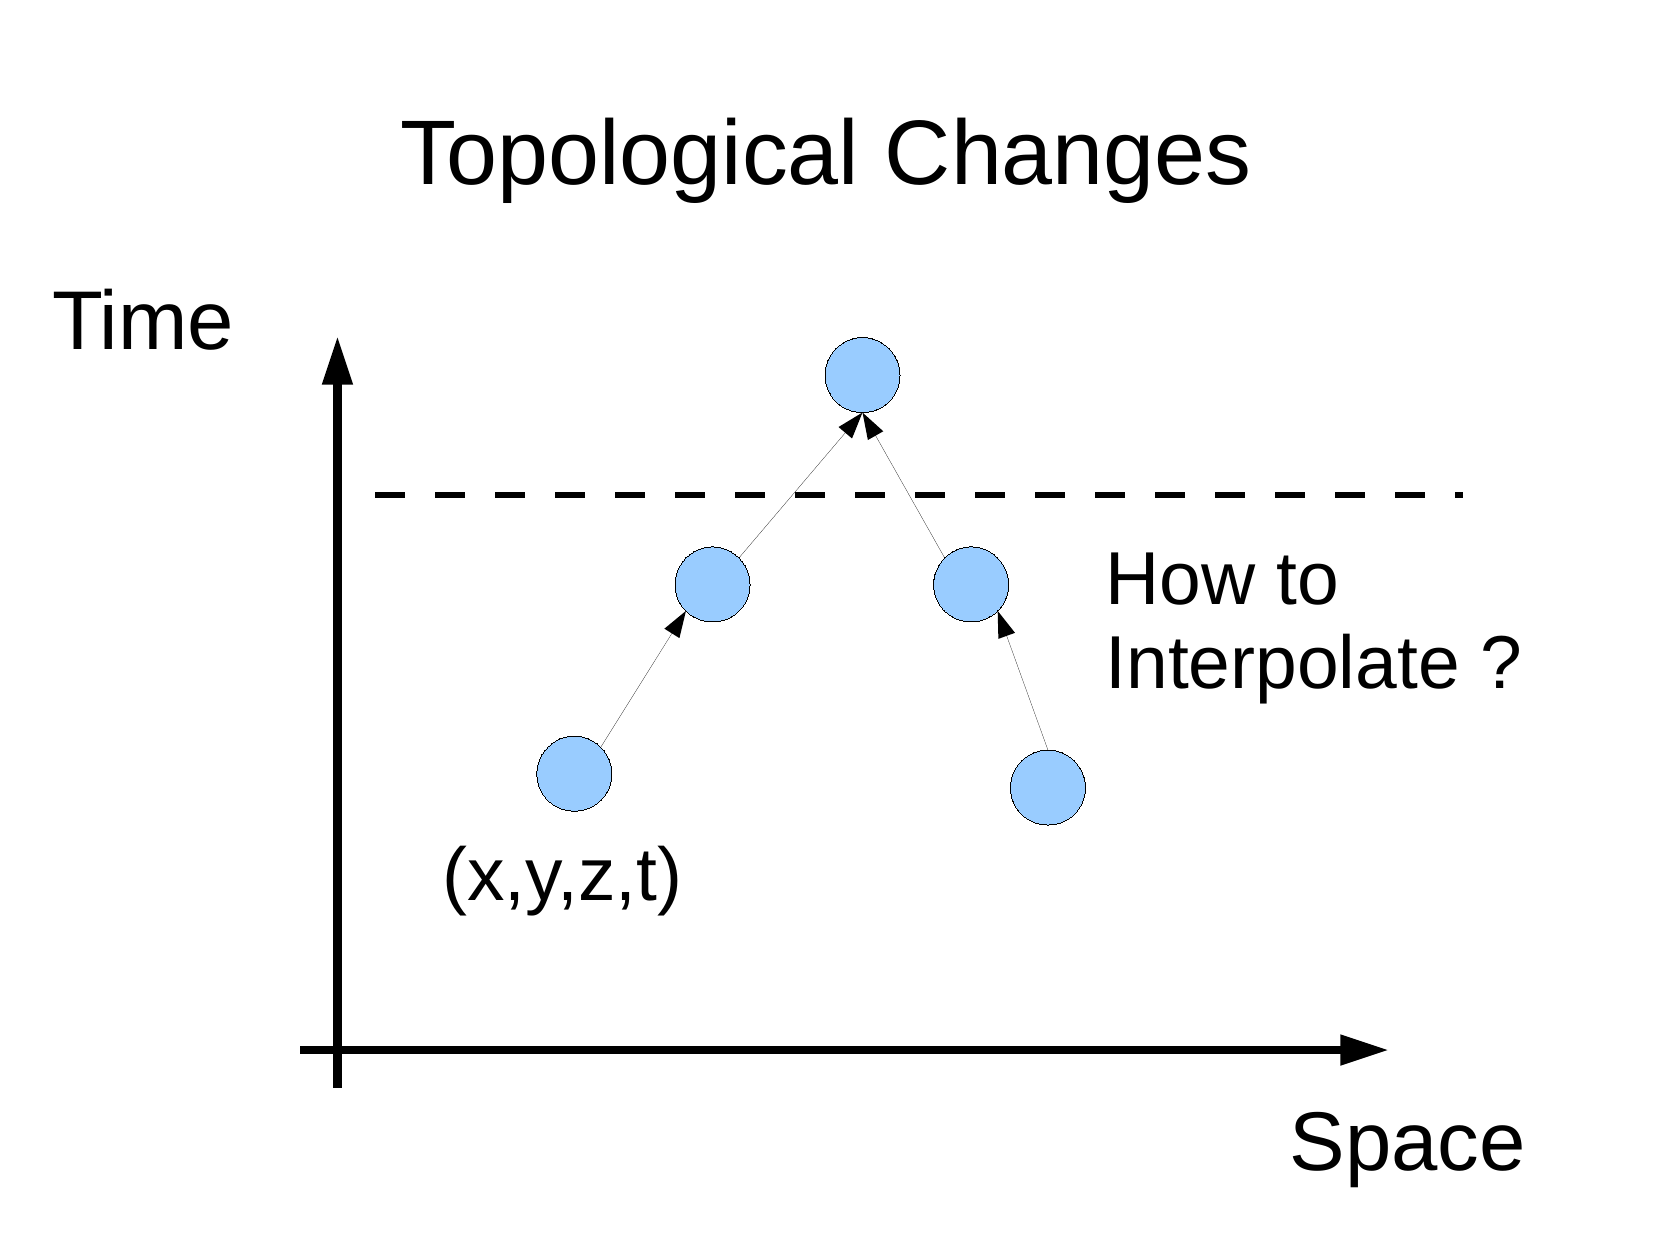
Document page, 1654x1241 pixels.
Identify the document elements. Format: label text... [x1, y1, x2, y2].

text_box [825, 337, 901, 413]
text_box [1010, 750, 1086, 826]
text_box Time [37, 267, 338, 376]
text_box [933, 546, 1009, 622]
title Topological Changes [82, 49, 1571, 257]
text_box Space [1275, 1087, 1576, 1196]
text_box [536, 736, 612, 812]
text_box [675, 546, 751, 622]
text_box (x,y,z,t) [412, 825, 713, 924]
text_box How to Interpolate ? [1091, 529, 1565, 713]
